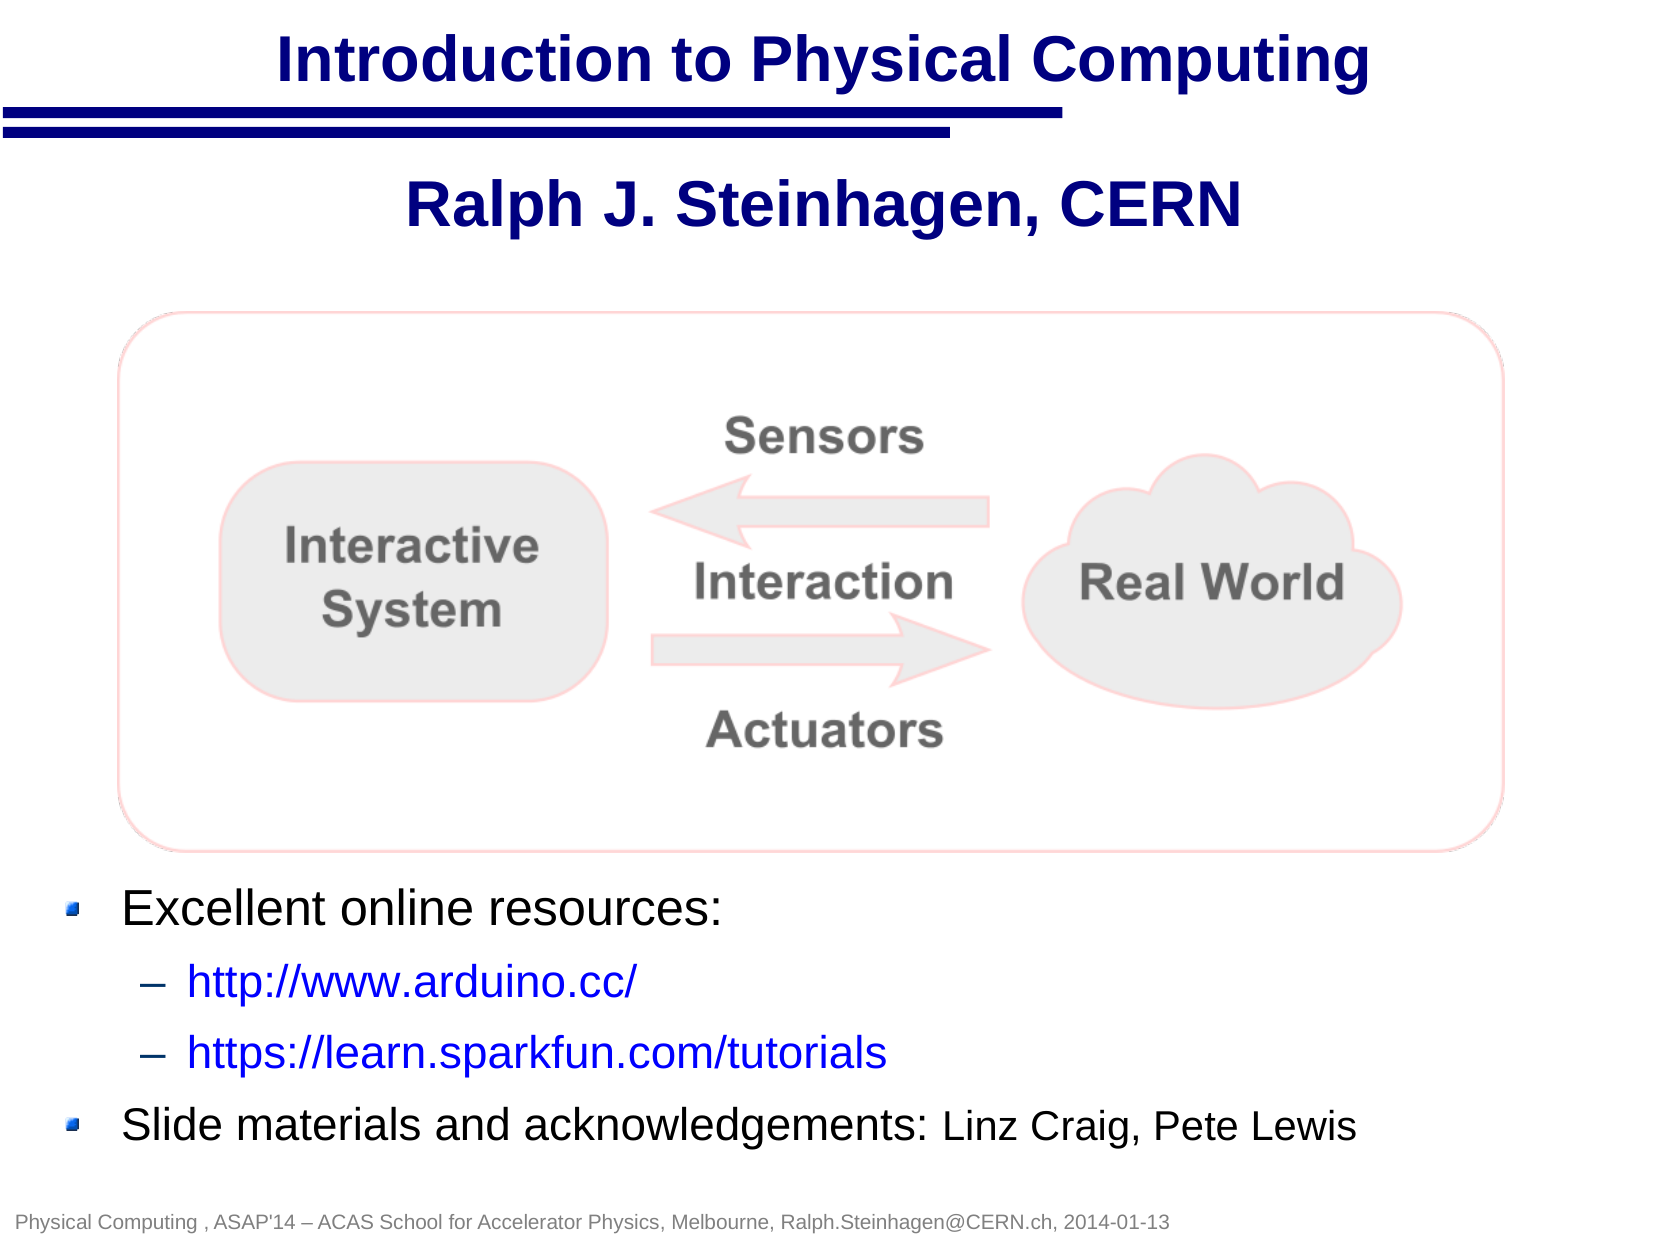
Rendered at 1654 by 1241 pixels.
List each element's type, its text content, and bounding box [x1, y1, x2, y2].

title Introduction to Physical Computing Ralph J. Steinhagen, CERN [165, 0, 1485, 192]
picture [117, 311, 1505, 853]
list Excellent online resources: http://www.arduino.cc/ https://learn.sparkfun.com/tutorials Slide materials and acknowledgements: Linz Craig, Pete Lewis [65, 192, 1628, 1205]
